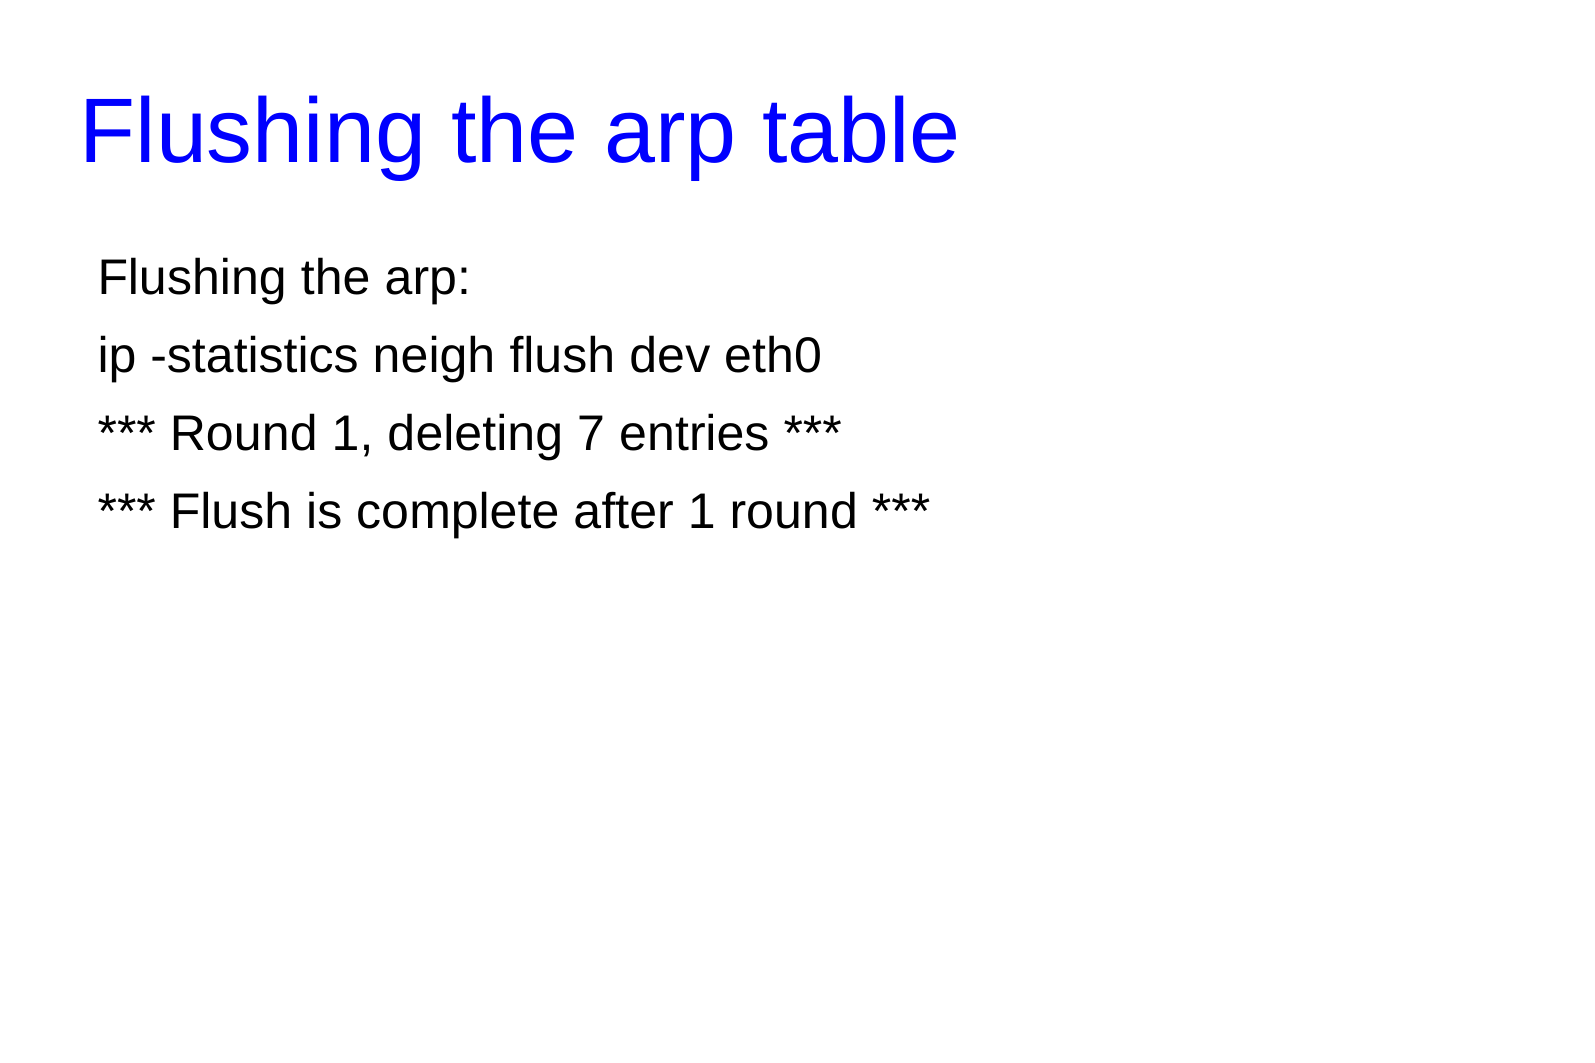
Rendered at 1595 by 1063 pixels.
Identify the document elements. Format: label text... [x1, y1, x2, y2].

list Flushing the arp: ip -statistics neigh flush dev eth0 *** Round 1, deleting 7 entries *** *** Flush is complete after 1 round *** [79, 248, 1515, 936]
title Flushing the arp table [79, 49, 1515, 213]
